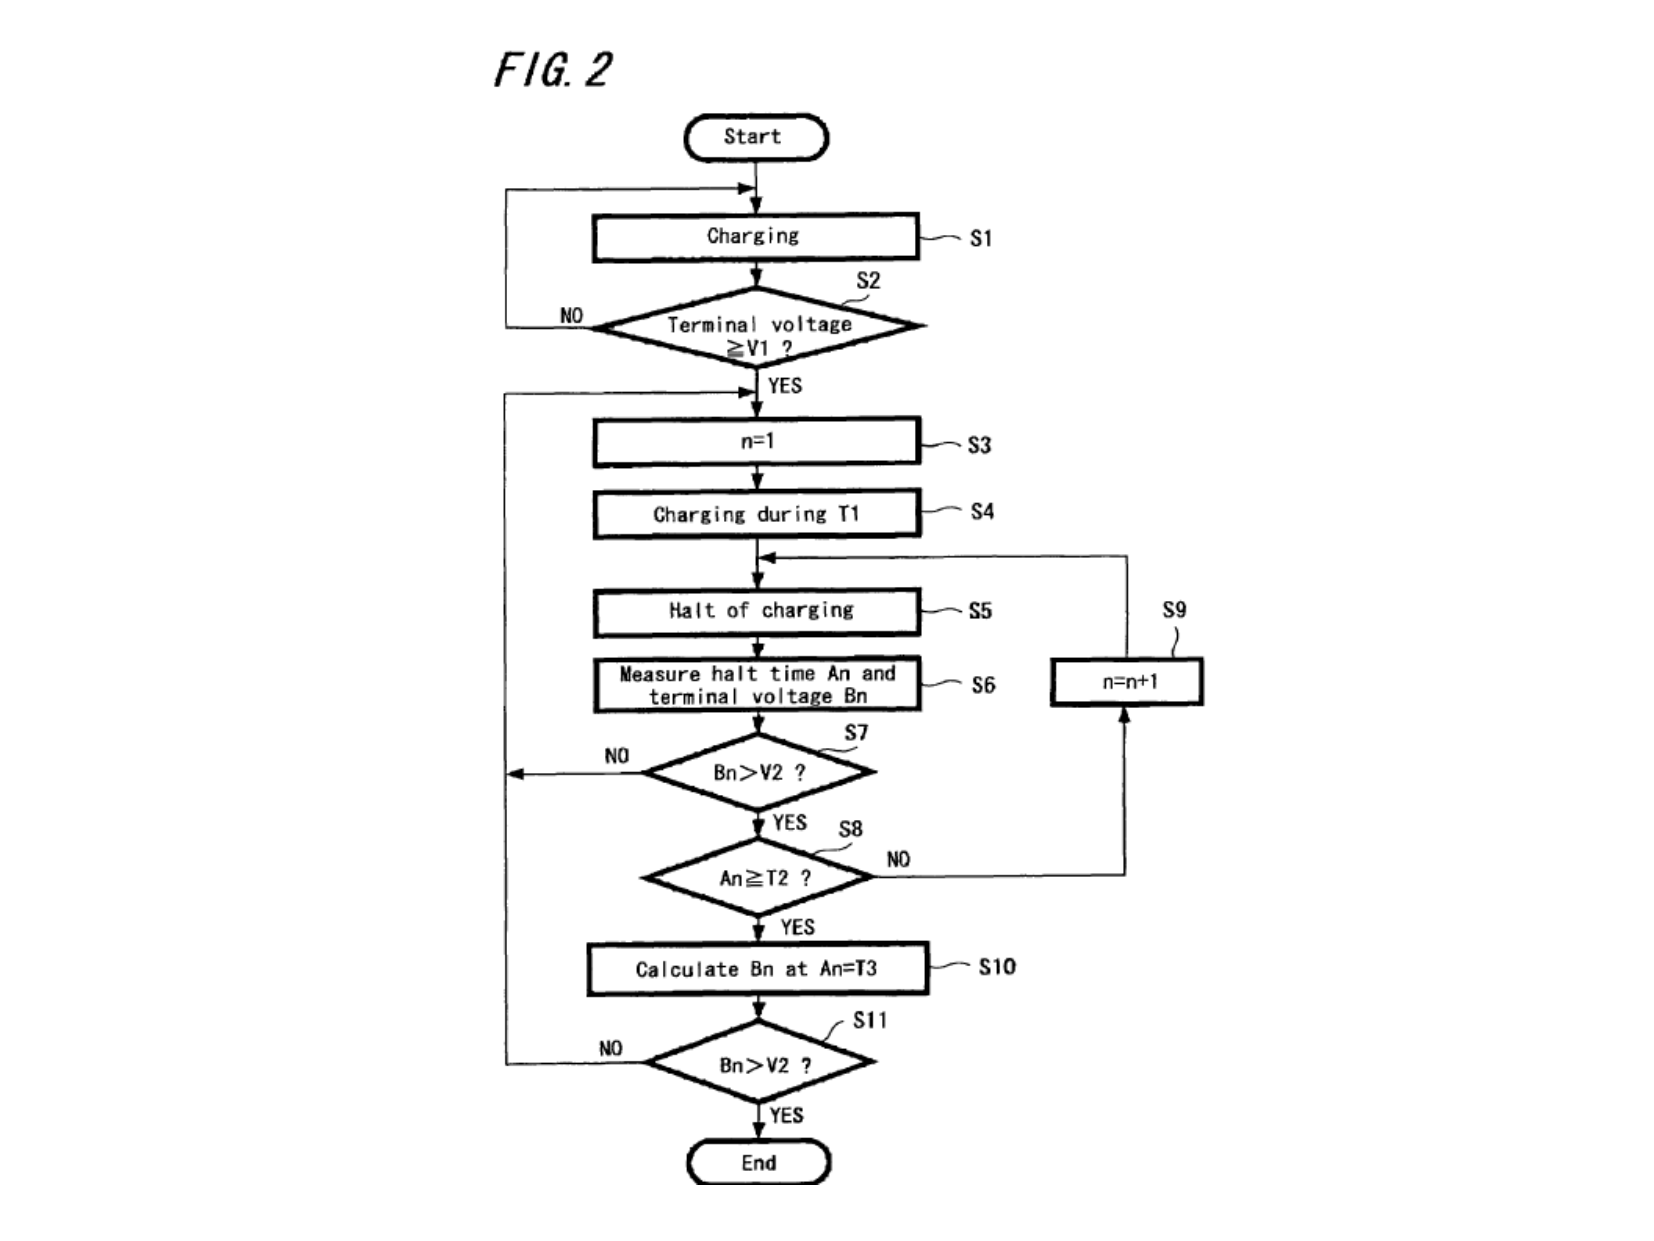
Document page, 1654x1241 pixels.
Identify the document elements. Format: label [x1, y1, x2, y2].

picture [471, 37, 1238, 1185]
